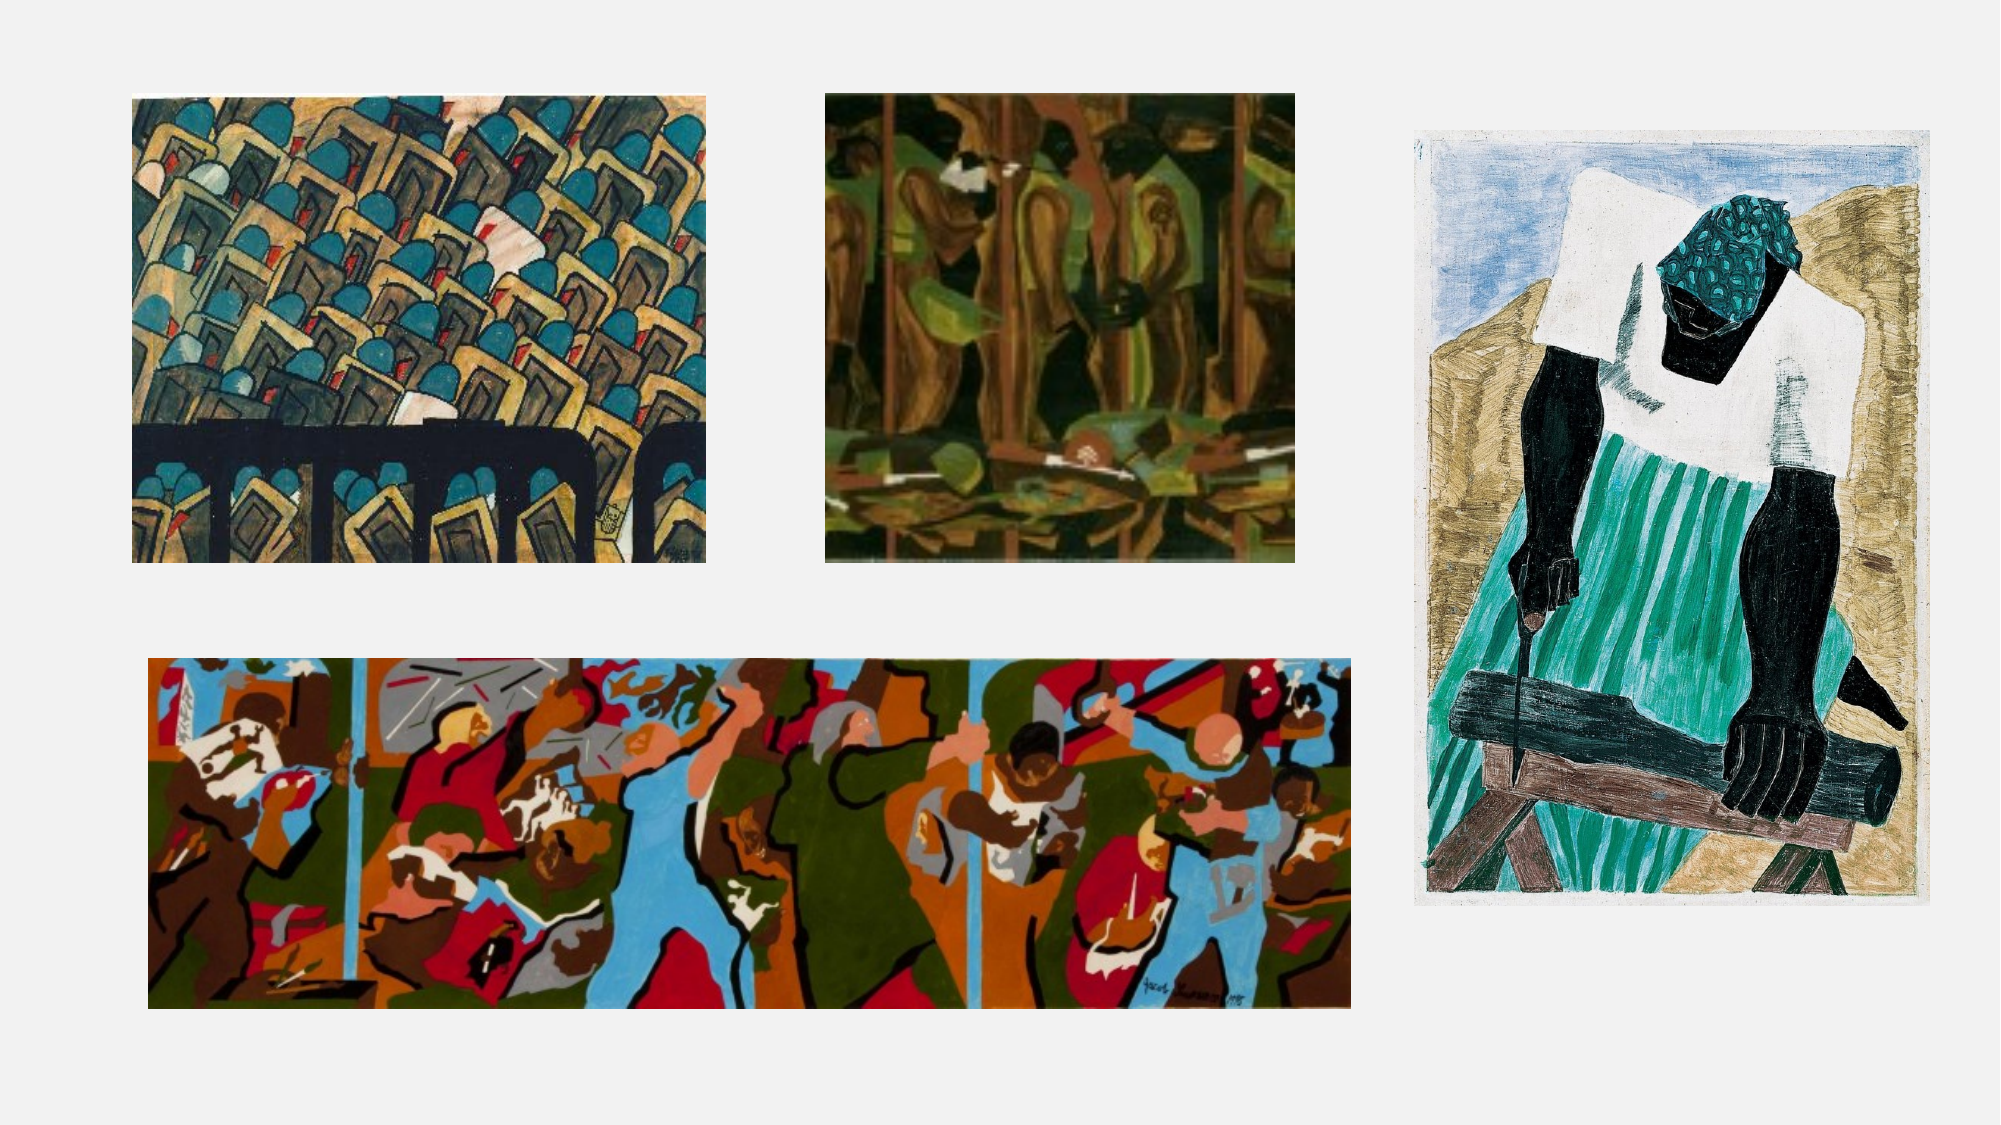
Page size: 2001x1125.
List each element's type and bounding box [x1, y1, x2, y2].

picture [132, 93, 706, 563]
picture [1414, 130, 1930, 906]
picture [825, 93, 1295, 563]
picture [148, 658, 1351, 1009]
